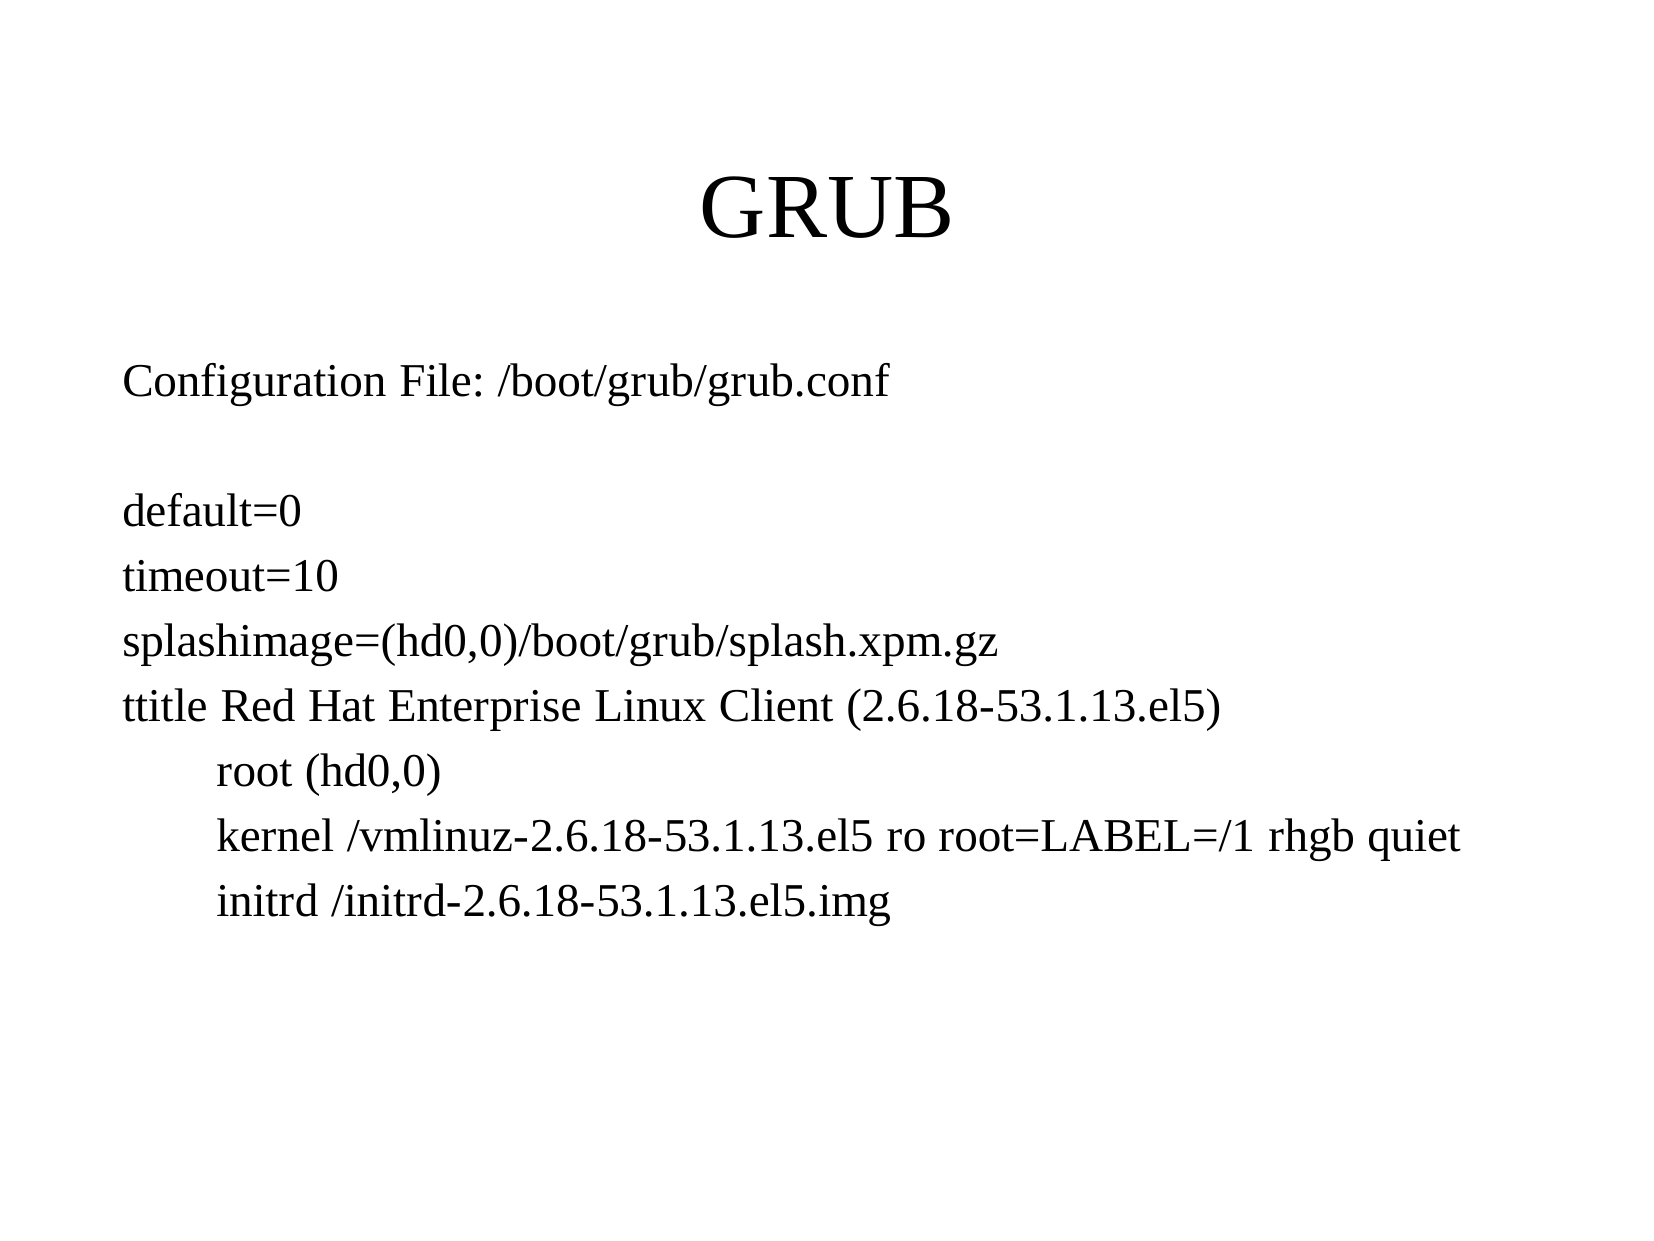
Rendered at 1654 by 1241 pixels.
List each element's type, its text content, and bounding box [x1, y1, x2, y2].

chart [121, 344, 1532, 1125]
list [121, 344, 1534, 1127]
title GRUB [121, 102, 1534, 311]
